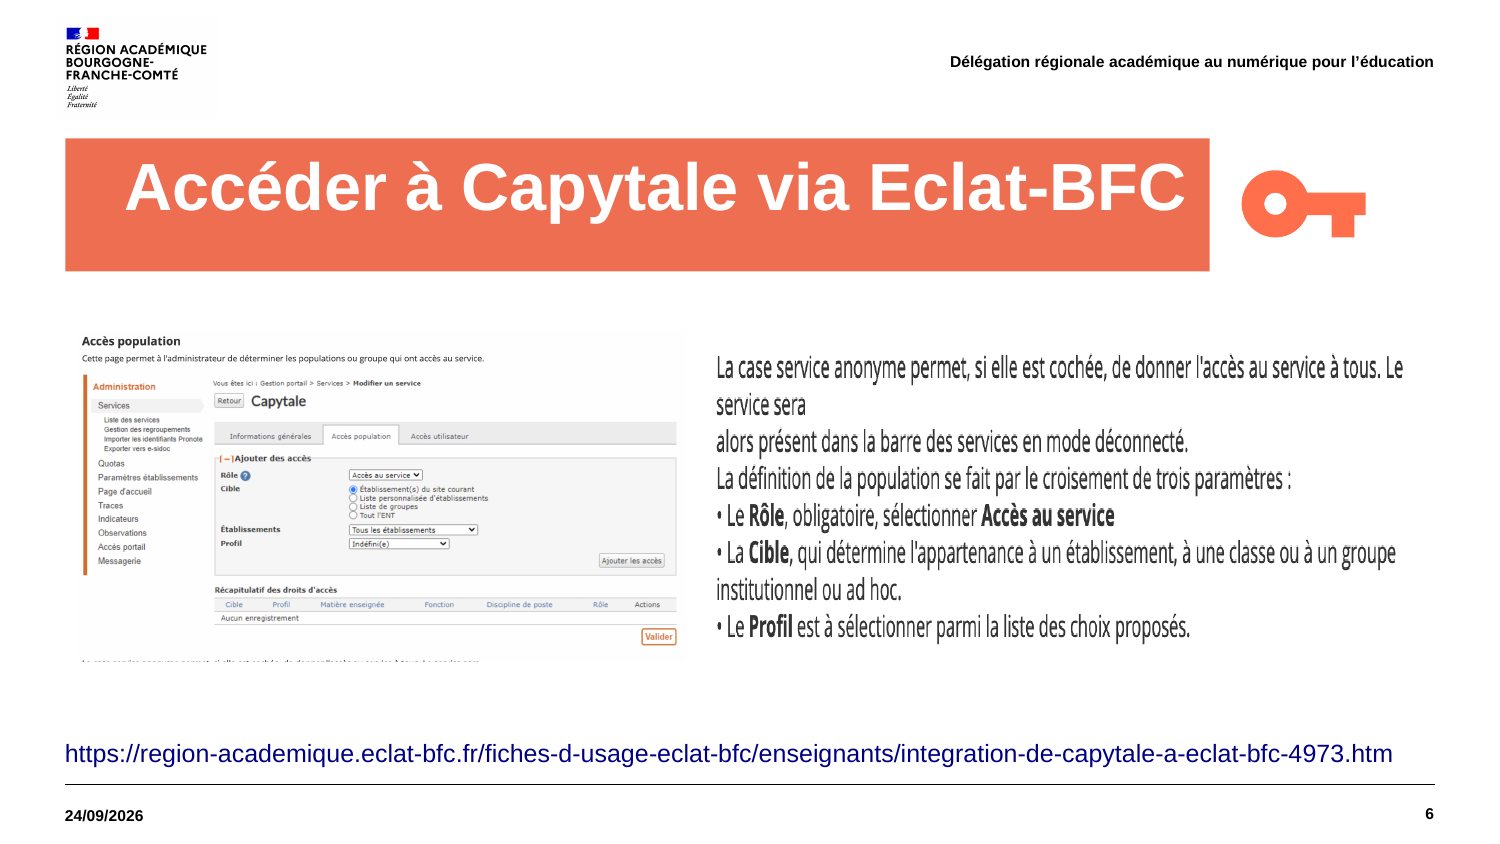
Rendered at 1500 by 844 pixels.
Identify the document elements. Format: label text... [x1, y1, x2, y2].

text_box 14/02/2024 [64, 804, 251, 843]
text_box [1241, 170, 1366, 238]
picture [708, 318, 1441, 686]
text_box https://region-academique.eclat-bfc.fr/fiches-d-usage-eclat-bfc/enseignants/integration-de-capytale-a-eclat-bfc-4973.htm [49, 732, 1500, 804]
text_box Accéder à Capytale via Eclat-BFC [65, 138, 1210, 272]
text_box Délégation régionale académique au numérique pour l’éducation [470, 32, 1435, 91]
text_box <numéro> [1213, 804, 1435, 843]
picture [78, 330, 686, 662]
picture [55, 16, 218, 119]
